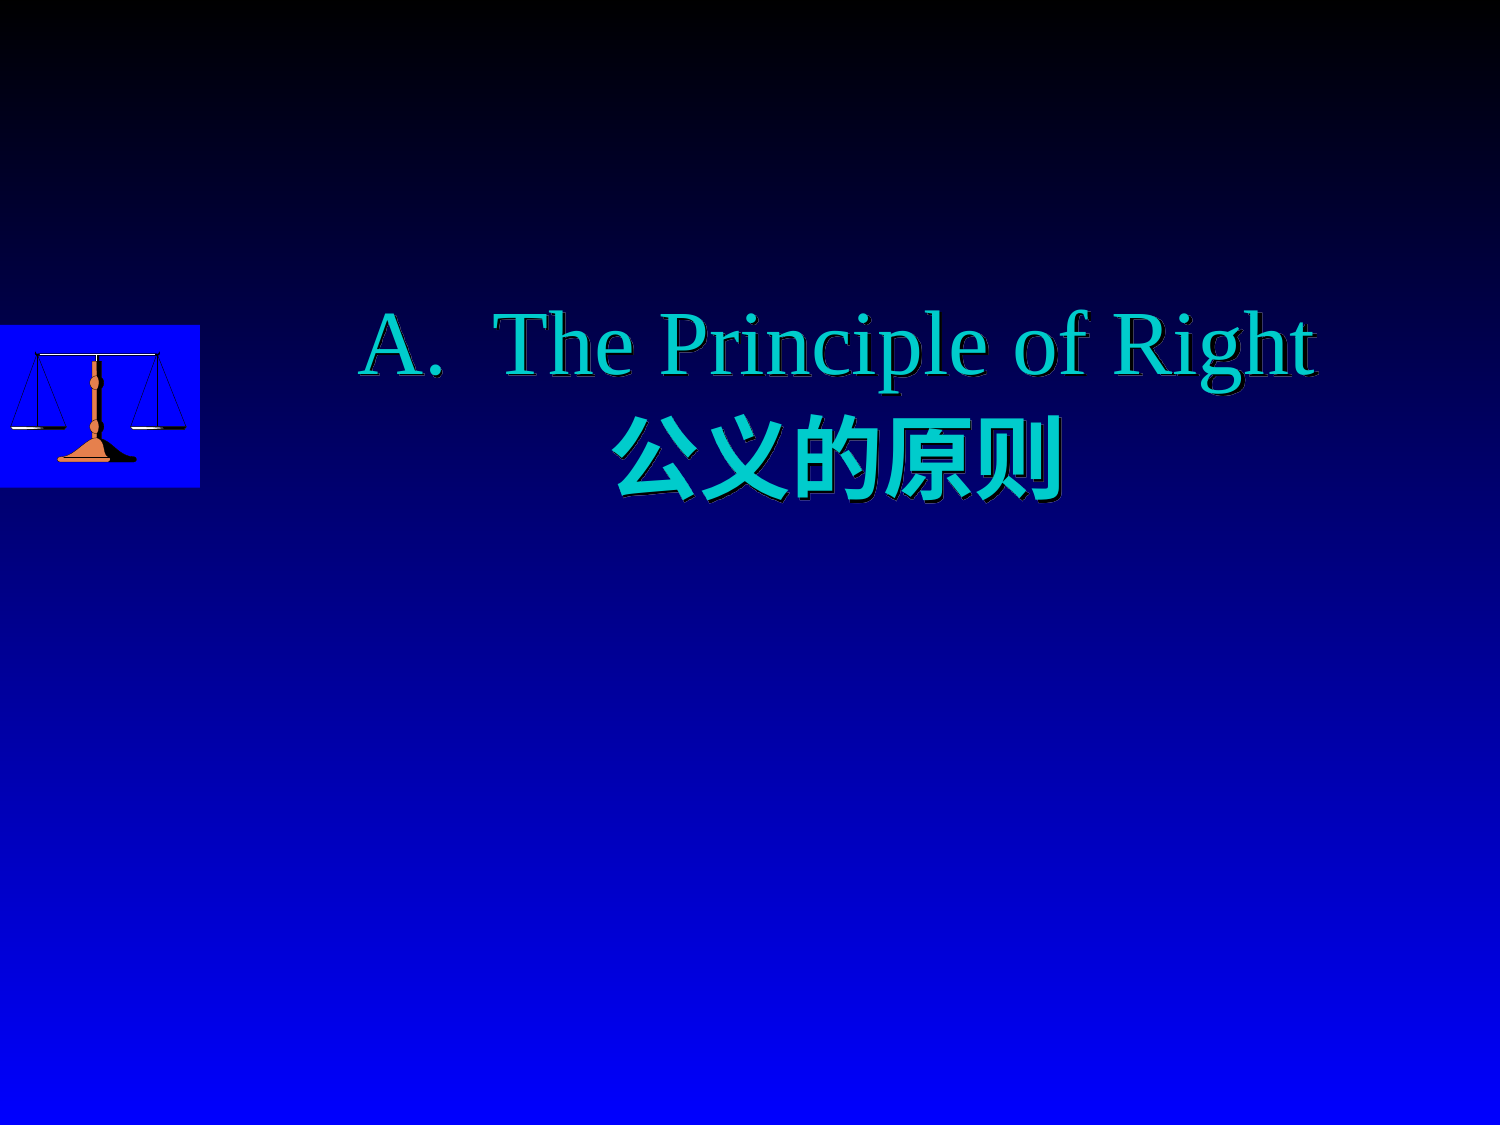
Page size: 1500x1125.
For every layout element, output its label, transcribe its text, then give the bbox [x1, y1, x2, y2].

title A. The Principle of Right 公义的原则 [205, 294, 1469, 519]
